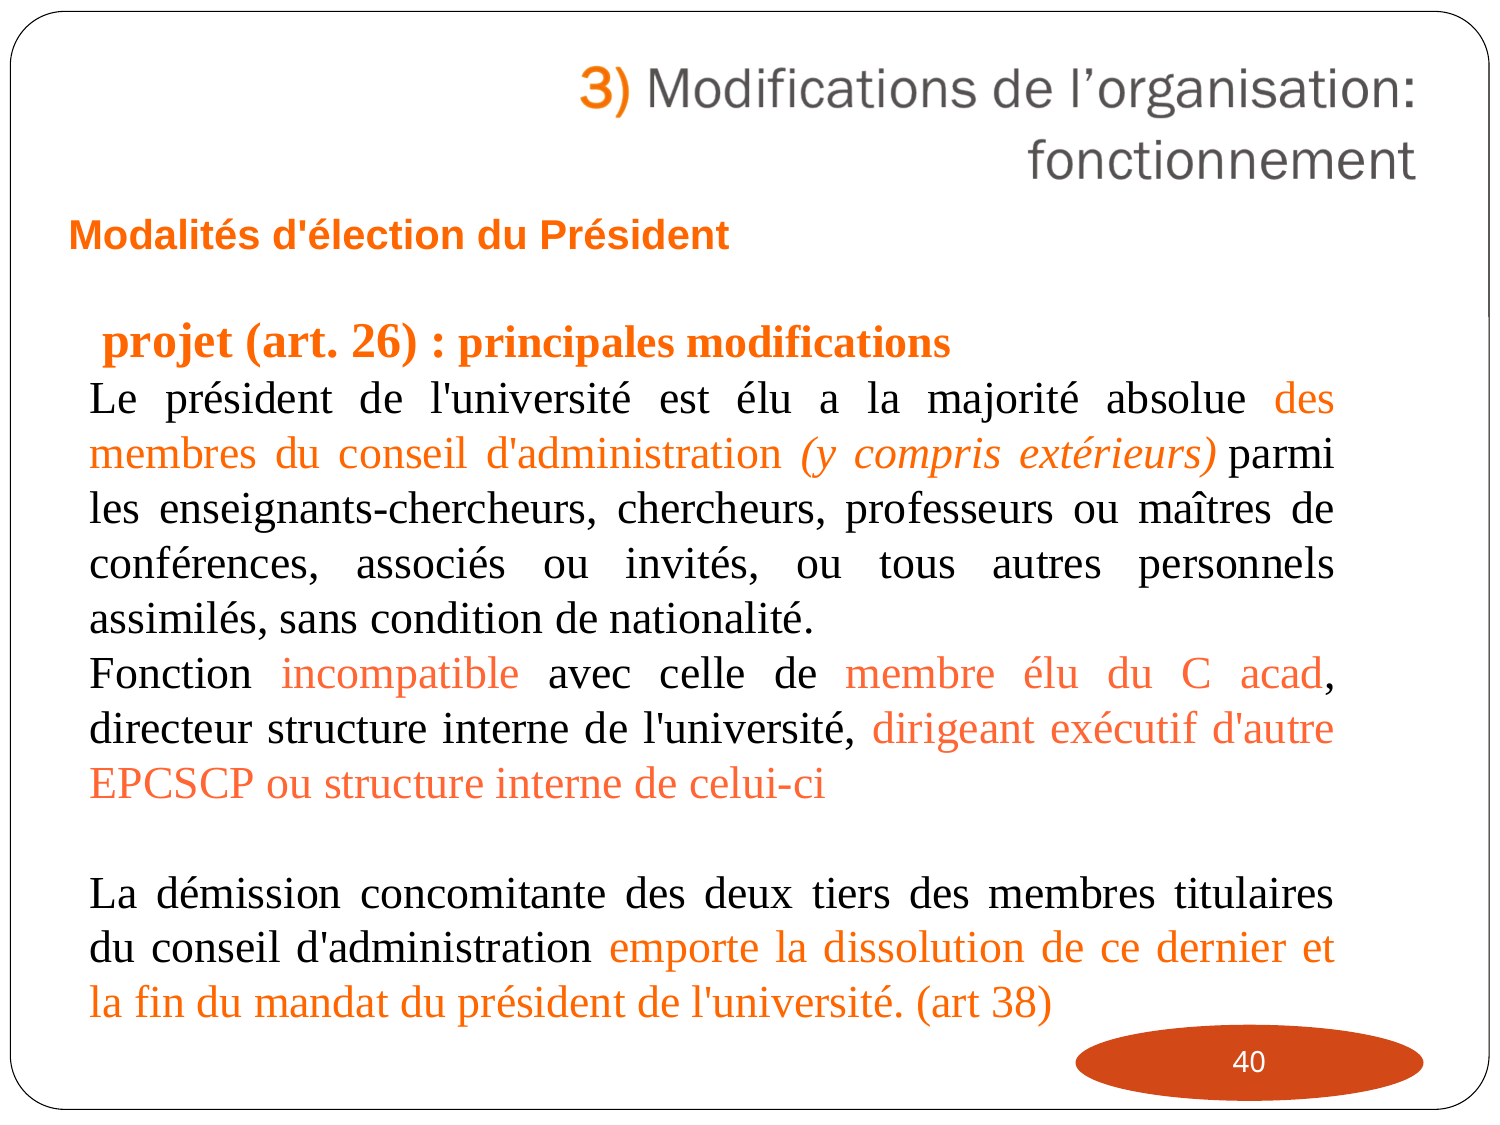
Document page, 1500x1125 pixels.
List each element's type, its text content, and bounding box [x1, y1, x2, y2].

text_box <numéro> [1075, 1024, 1424, 1101]
text_box projet (art. 26) : principales modifications Le président de l'université est élu a la majorité absolue des membres du conseil d'administration (y compris extérieurs) parmi les enseignants-chercheurs, chercheurs, professeurs ou maîtres de conférences, associés ou invités, ou tous autres personnels assimilés, sans condition de nationalité. Fonction incompatible avec celle de membre élu du C acad, directeur structure interne de l'université, dirigeant exécutif d'autre EPCSCP ou structure interne de celui-ciFonction incompatible La démission concomitante des deux tiers des membres titulaires du conseil d'administration emporte la dissolution de ce dernier et la fin du mandat du président de l'université. (art 38) [74, 199, 1351, 980]
picture [198, 36, 1432, 198]
text_box Modalités d'élection du Président [53, 200, 745, 266]
